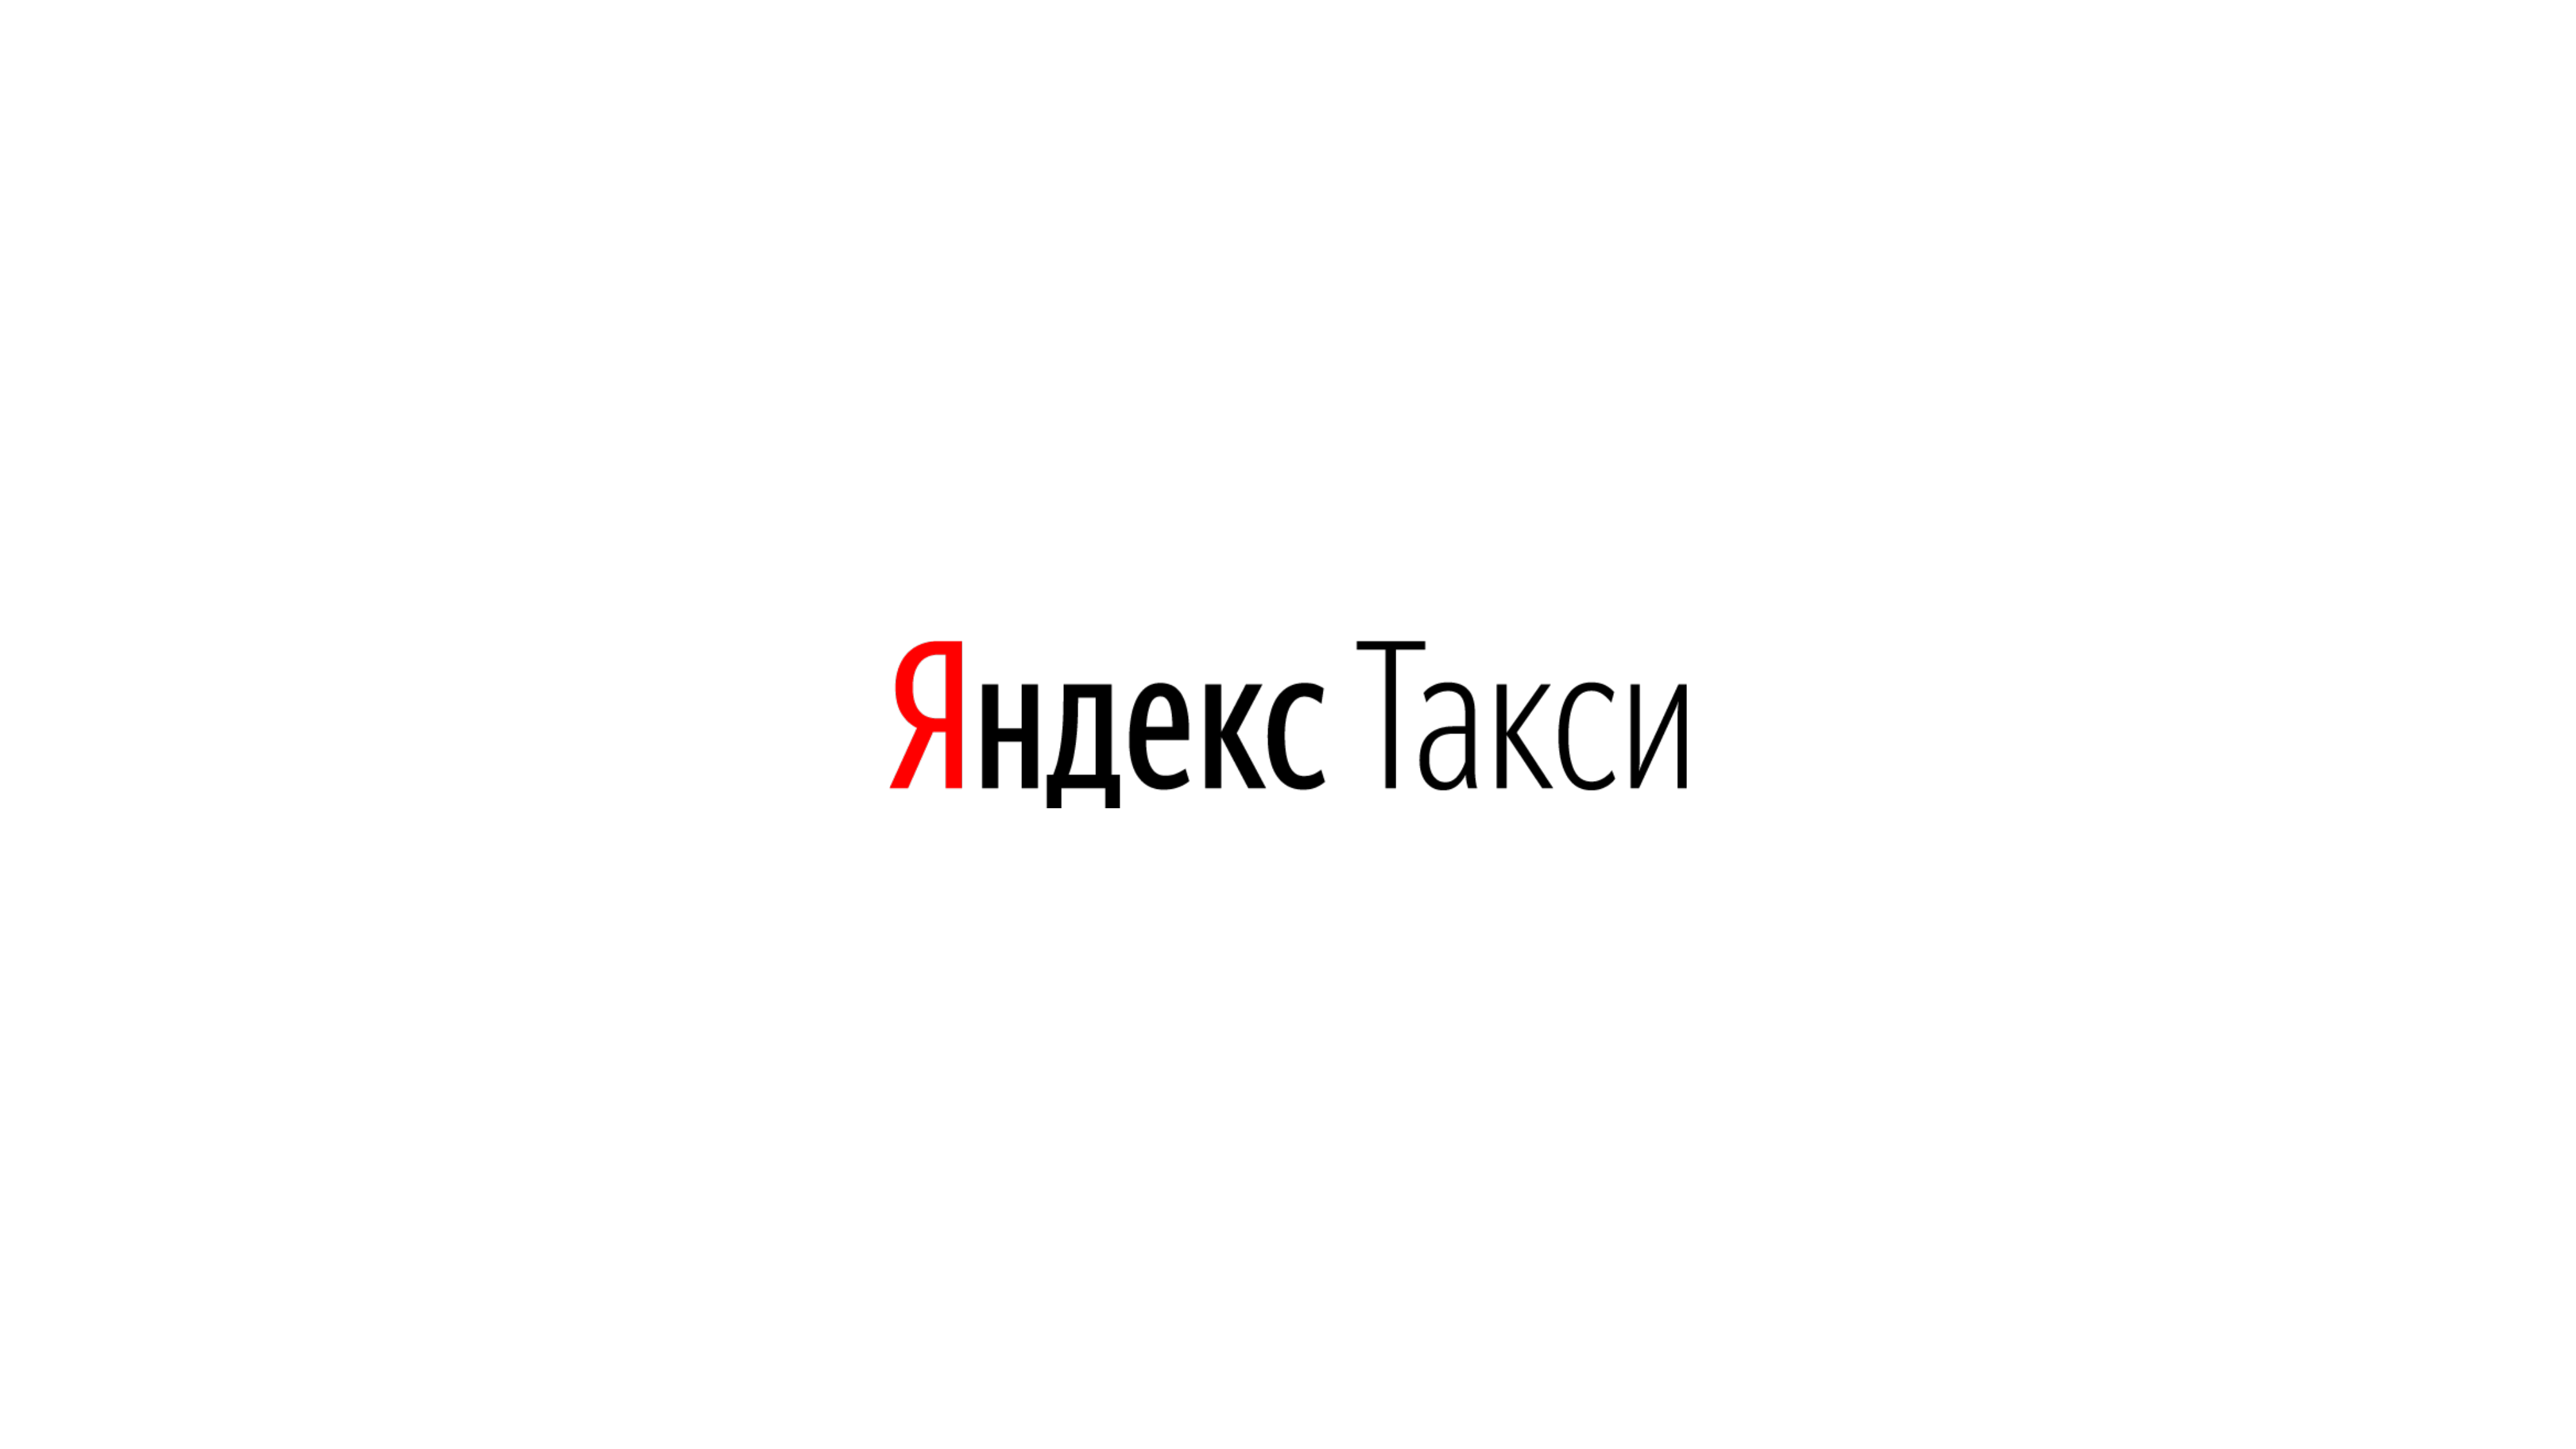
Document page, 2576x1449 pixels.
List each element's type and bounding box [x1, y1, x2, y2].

picture [889, 641, 1687, 808]
